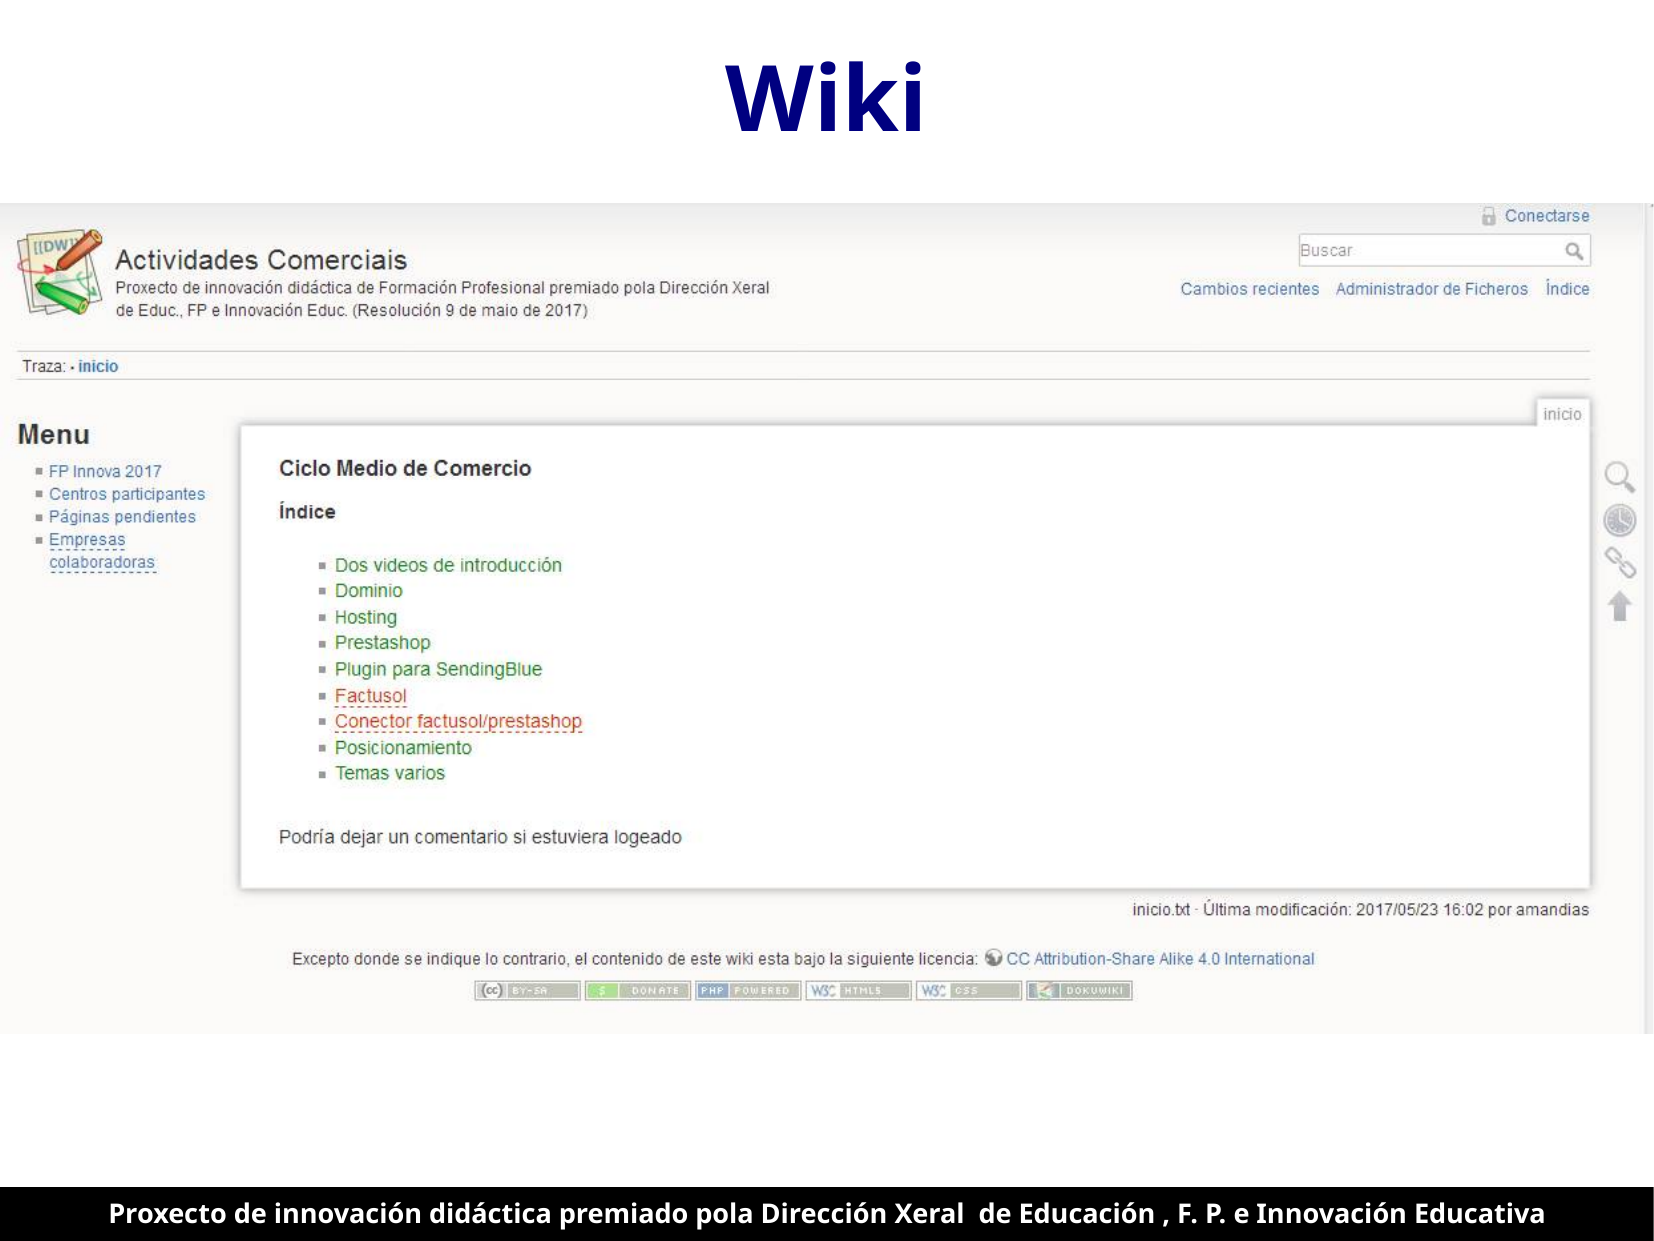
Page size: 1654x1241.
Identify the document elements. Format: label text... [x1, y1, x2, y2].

picture [0, 203, 1654, 1034]
title Wiki [59, 30, 1595, 161]
